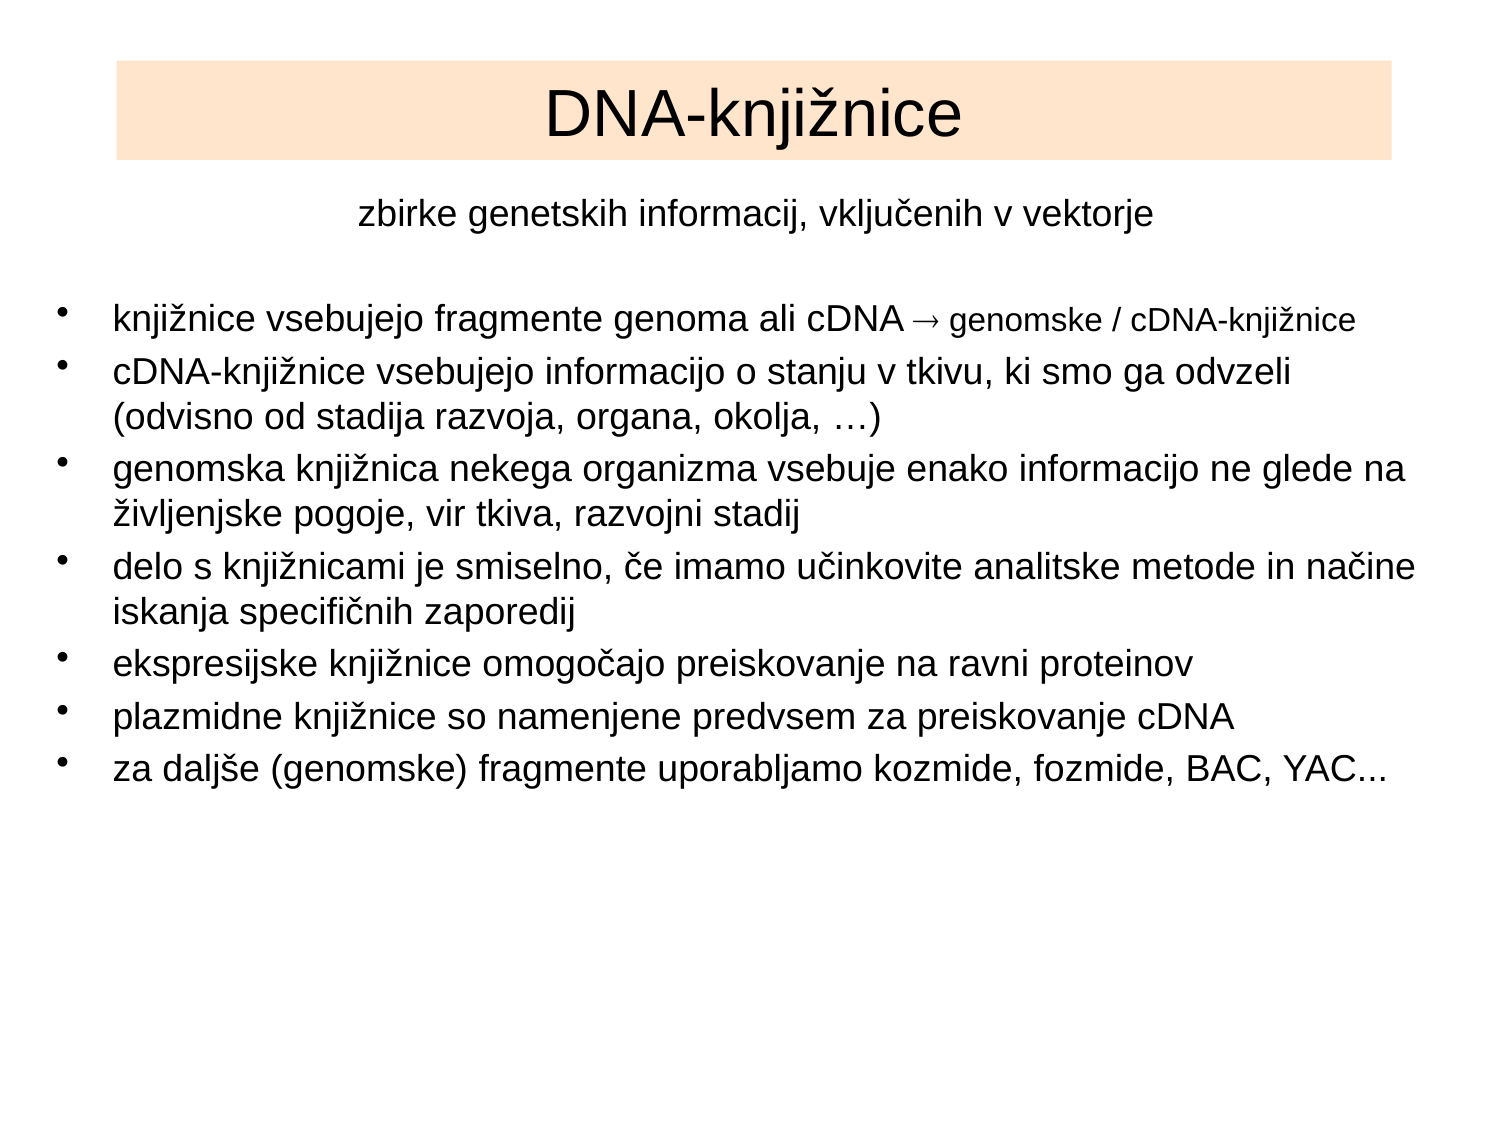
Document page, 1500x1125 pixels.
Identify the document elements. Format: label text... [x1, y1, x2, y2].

title DNA-knjižnice [116, 60, 1392, 160]
list zbirke genetskih informacij, vključenih v vektorje knjižnice vsebujejo fragmente genoma ali cDNA  genomske / cDNA-knjižnice cDNA-knjižnice vsebujejo informacijo o stanju v tkivu, ki smo ga odvzeli (odvisno od stadija razvoja, organa, okolja, …) genomska knjižnica nekega organizma vsebuje enako informacijo ne glede na življenjske pogoje, vir tkiva, razvojni stadij delo s knjižnicami je smiselno, če imamo učinkovite analitske metode in načine iskanja specifičnih zaporedij ekspresijske knjižnice omogočajo preiskovanje na ravni proteinov plazmidne knjižnice so namenjene predvsem za preiskovanje cDNA za daljše (genomske) fragmente uporabljamo kozmide, fozmide, BAC, YAC... [41, 181, 1471, 1047]
